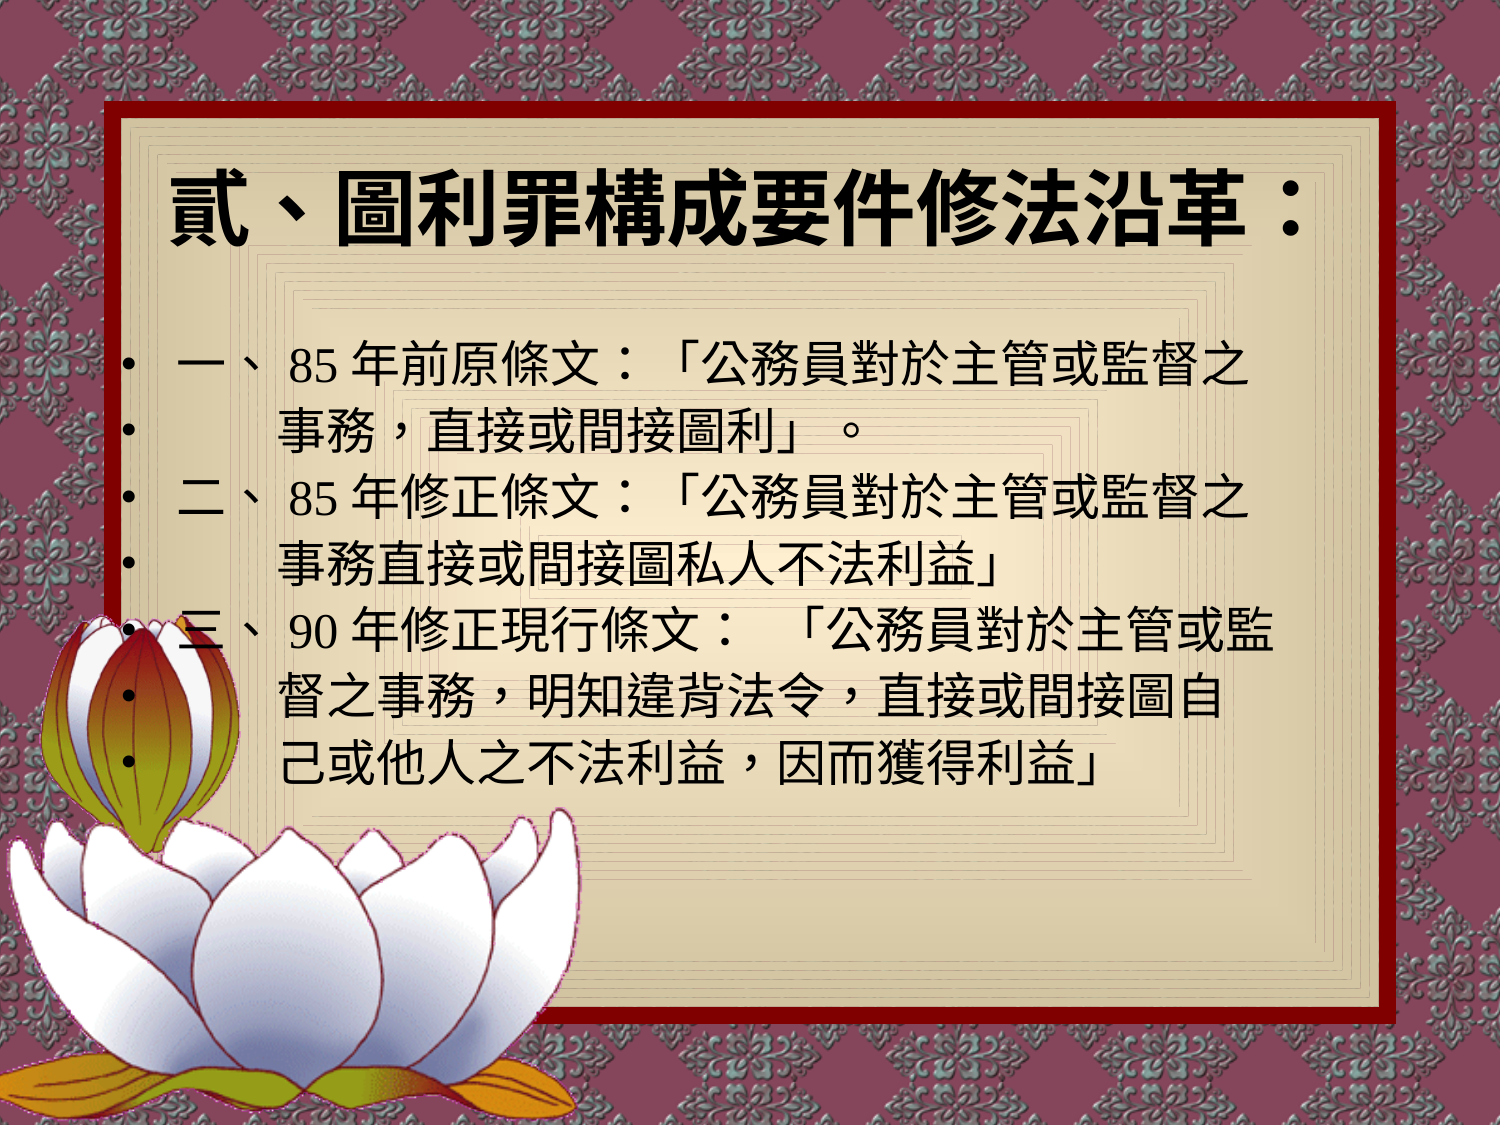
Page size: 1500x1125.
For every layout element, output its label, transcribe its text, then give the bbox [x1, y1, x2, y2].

list 一、85年前原條文：「公務員對於主管或監督之 事務，直接或間接圖利」。 二、85年修正條文：「公務員對於主管或監督之 事務直接或間接圖私人不法利益」 三、90年修正現行條文： 「公務員對於主管或監 督之事務，明知違背法令，直接或間接圖自 己或他人之不法利益，因而獲得利益」 [112, 324, 1388, 988]
picture [0, 0, 1500, 1125]
title 貳、圖利罪構成要件修法沿革： [112, 112, 1388, 300]
